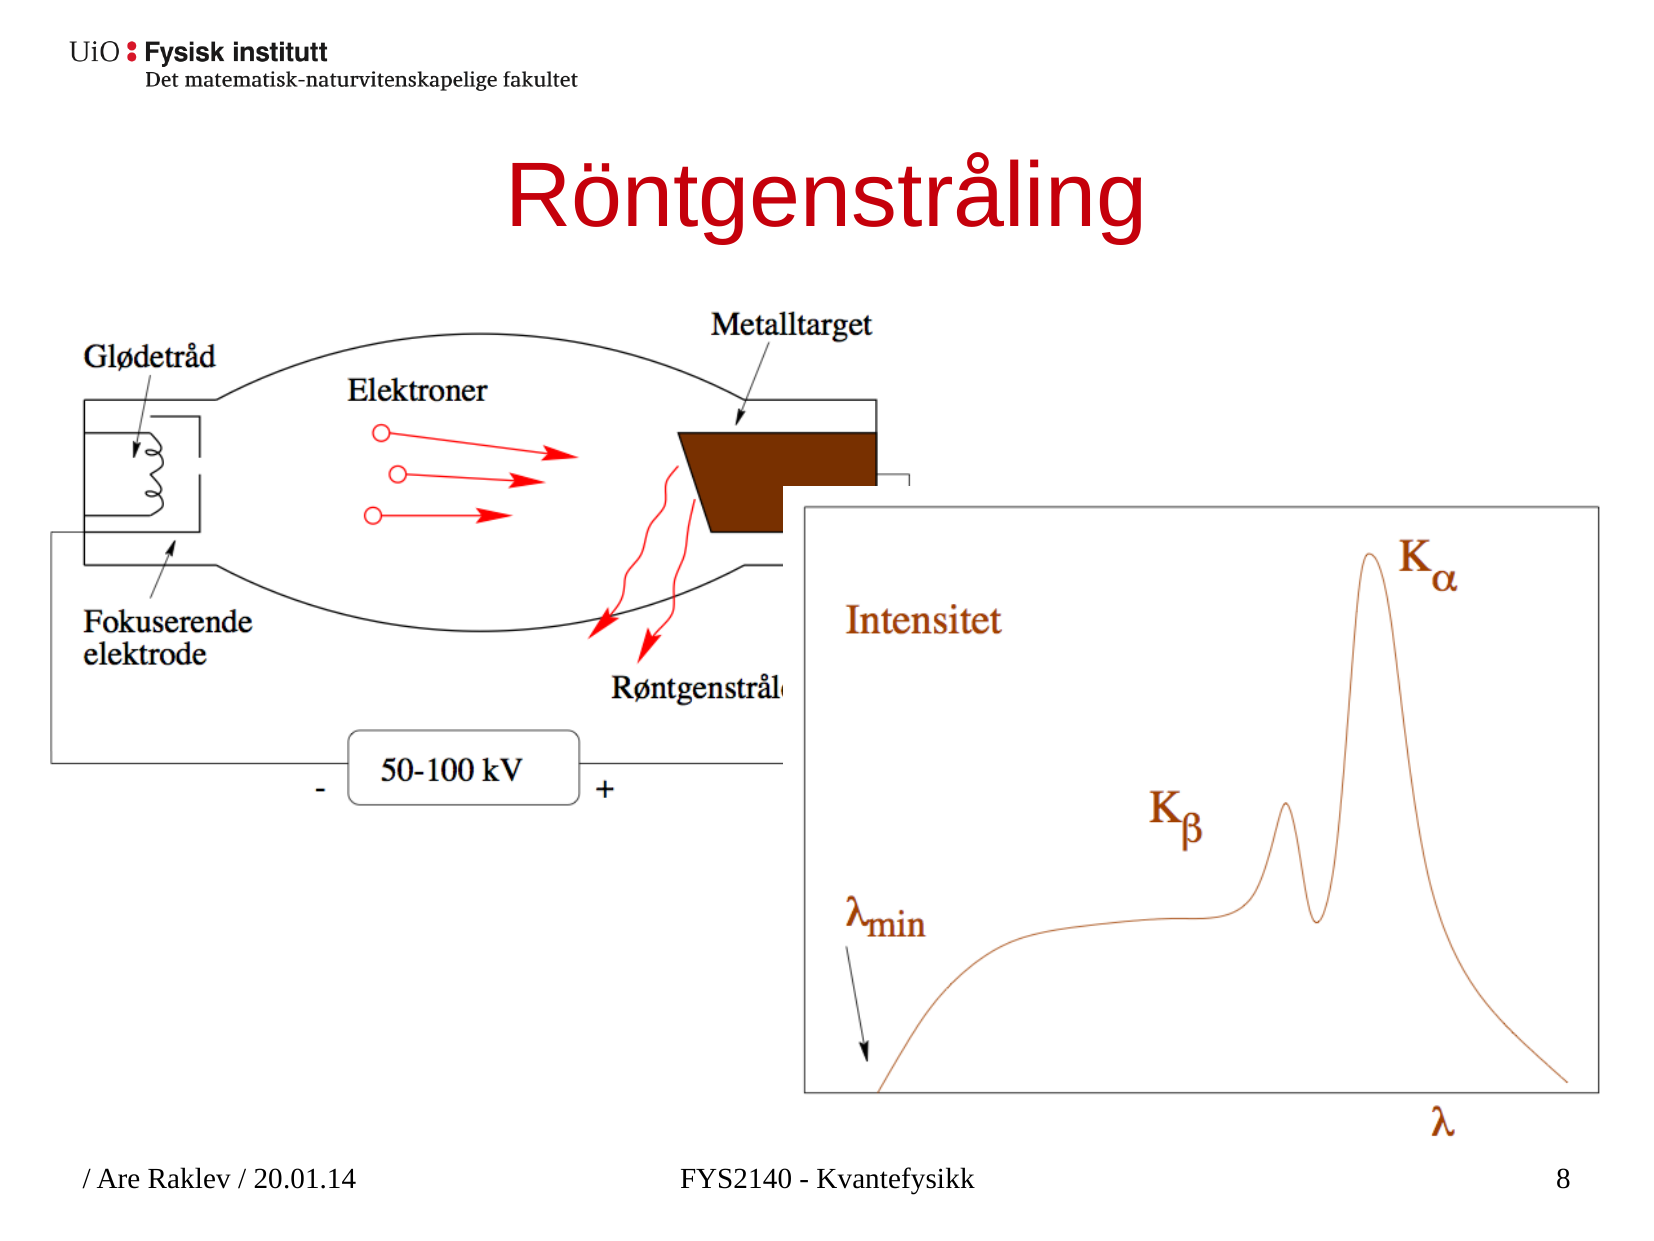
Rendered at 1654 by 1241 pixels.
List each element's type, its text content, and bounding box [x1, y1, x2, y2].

picture [22, 295, 1638, 1160]
title Röntgenstråling [82, 90, 1571, 298]
picture [68, 37, 581, 93]
